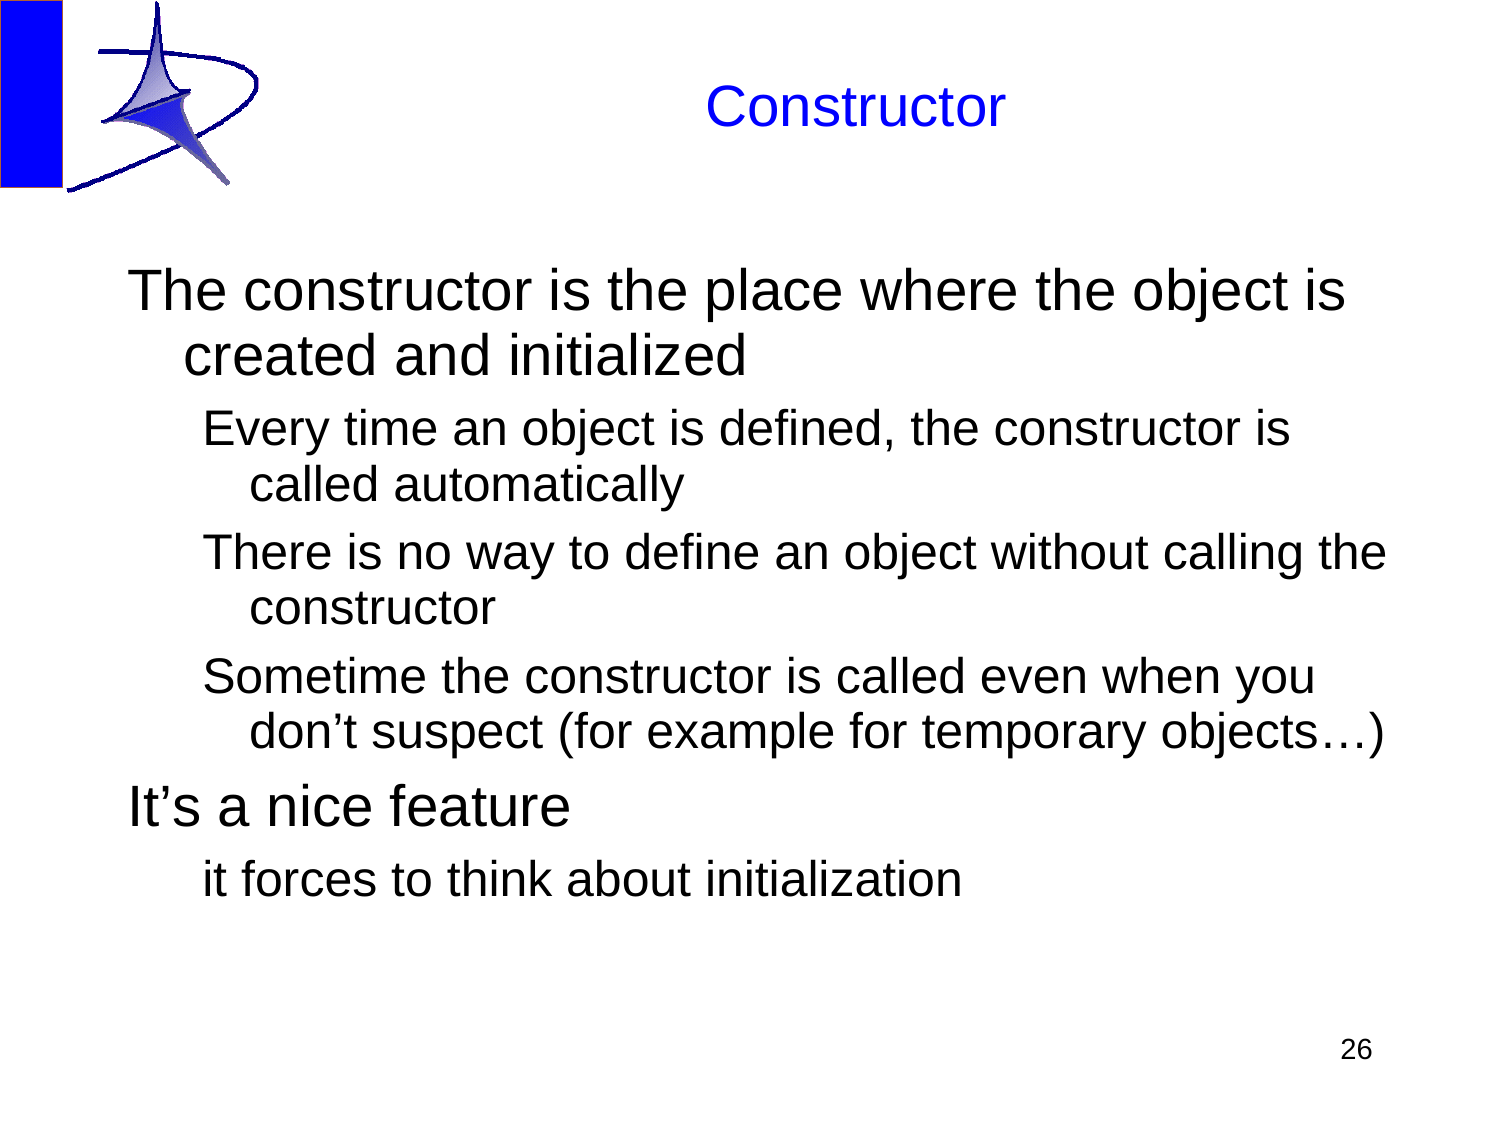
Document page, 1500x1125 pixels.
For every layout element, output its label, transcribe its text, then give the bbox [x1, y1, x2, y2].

picture [62, 0, 263, 197]
list The constructor is the place where the object is created and initialized Every time an object is defined, the constructor is called automatically There is no way to define an object without calling the constructor Sometime the constructor is called even when you don’t suspect (for example for temporary objects…) It’s a nice feature it forces to think about initialization [112, 249, 1450, 1001]
title Constructor [262, 24, 1450, 188]
